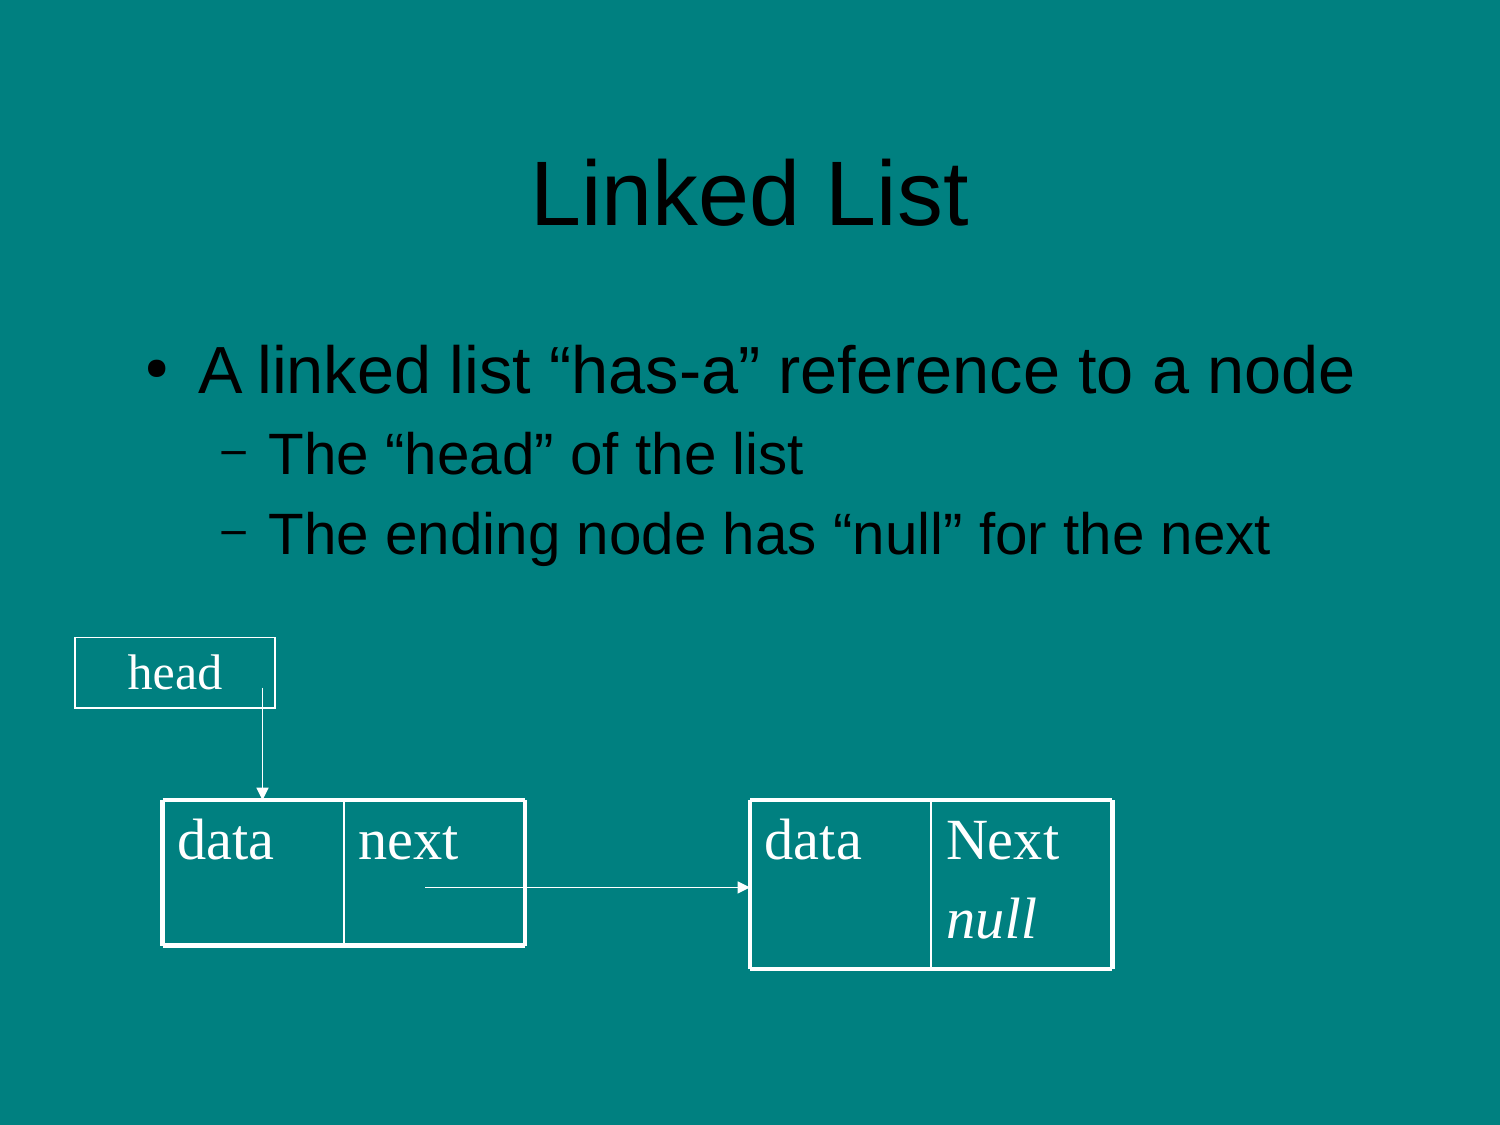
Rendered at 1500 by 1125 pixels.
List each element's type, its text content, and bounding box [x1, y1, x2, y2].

text_box head [74, 637, 276, 709]
text_box data [752, 802, 930, 967]
text_box Next null [932, 802, 1110, 967]
list A linked list “has-a” reference to a node The “head” of the list The ending node has “null” for the next [112, 324, 1388, 613]
title Linked List [112, 99, 1388, 288]
text_box next [345, 802, 523, 943]
text_box data [165, 802, 343, 943]
